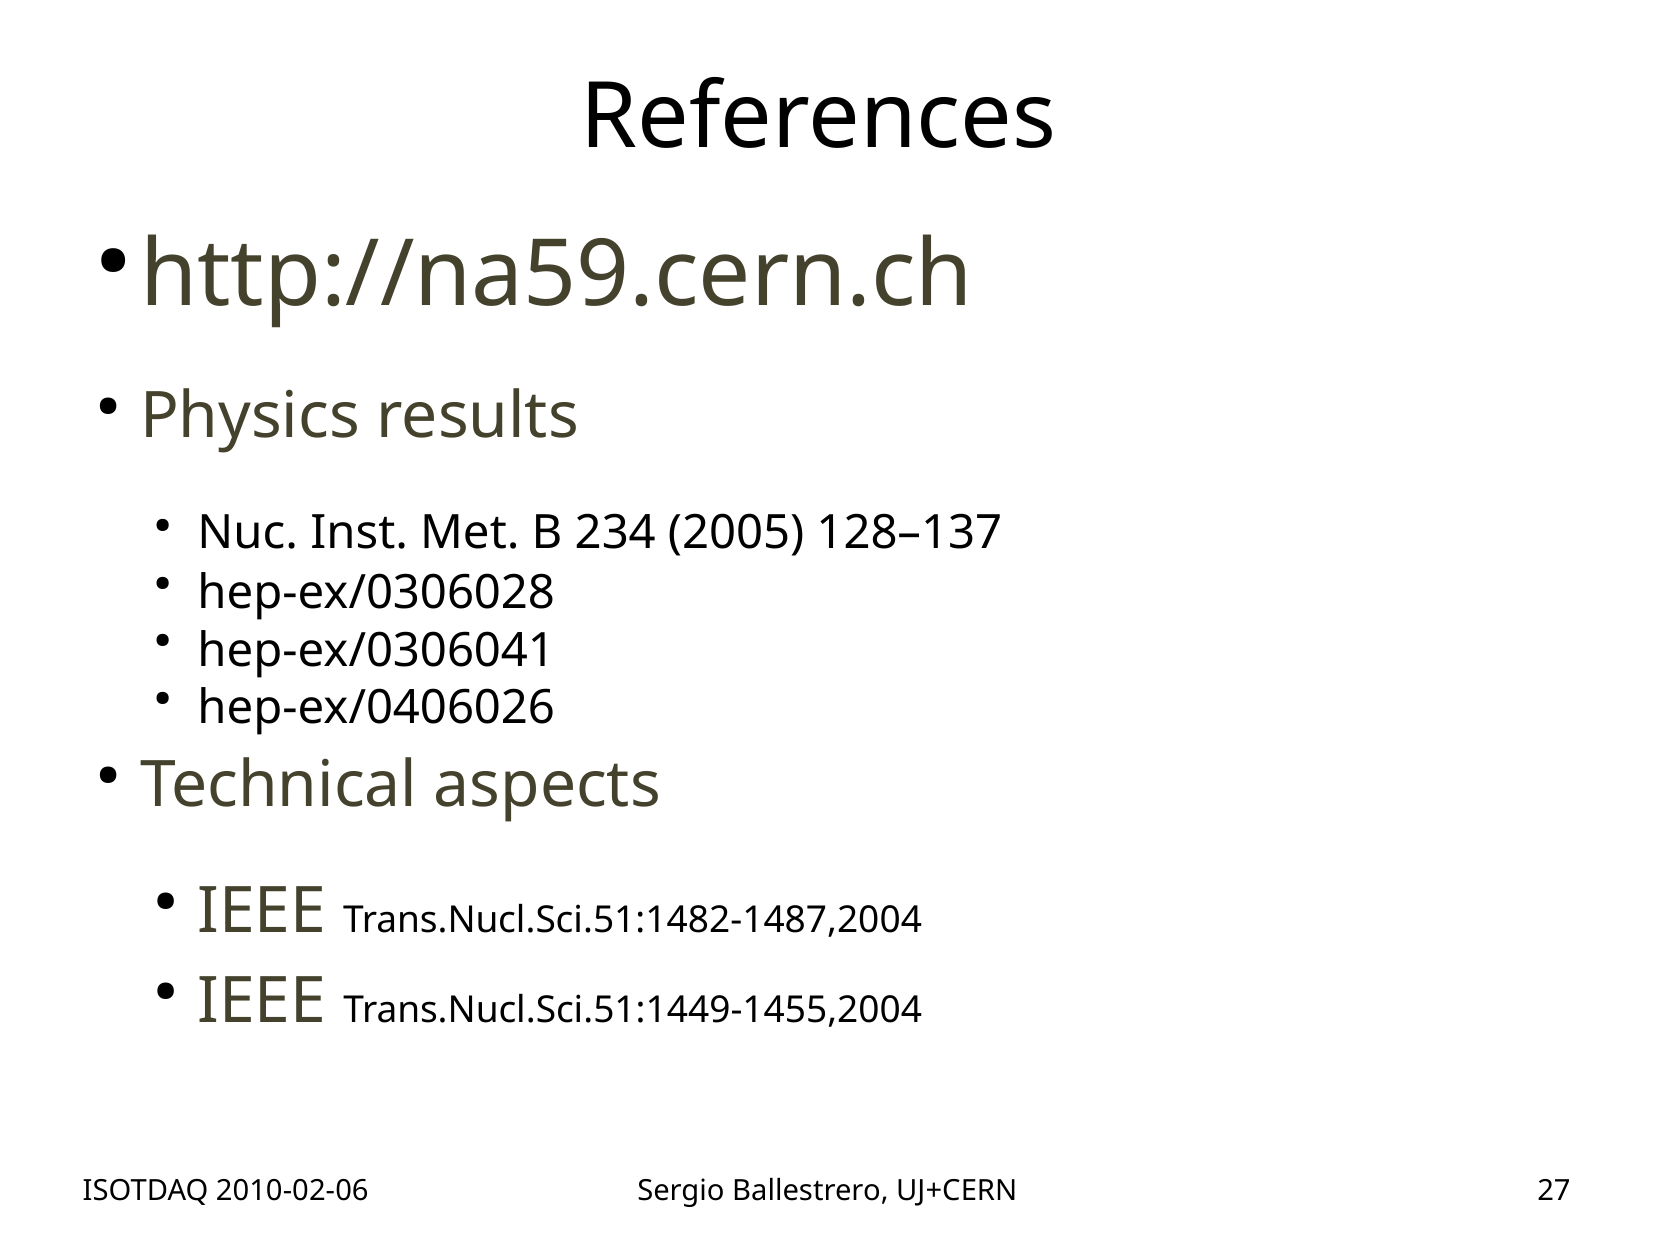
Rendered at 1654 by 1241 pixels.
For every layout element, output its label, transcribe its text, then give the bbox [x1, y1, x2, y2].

list http://na59.cern.ch Physics results Nuc. Inst. Met. B 234 (2005) 128–137 hep-ex/0306028 hep-ex/0306041 hep-ex/0406026 Technical aspects IEEE Trans.Nucl.Sci.51:1482-1487,2004 IEEE Trans.Nucl.Sci.51:1449-1455,2004 [82, 225, 1571, 1044]
title References [75, 37, 1564, 188]
